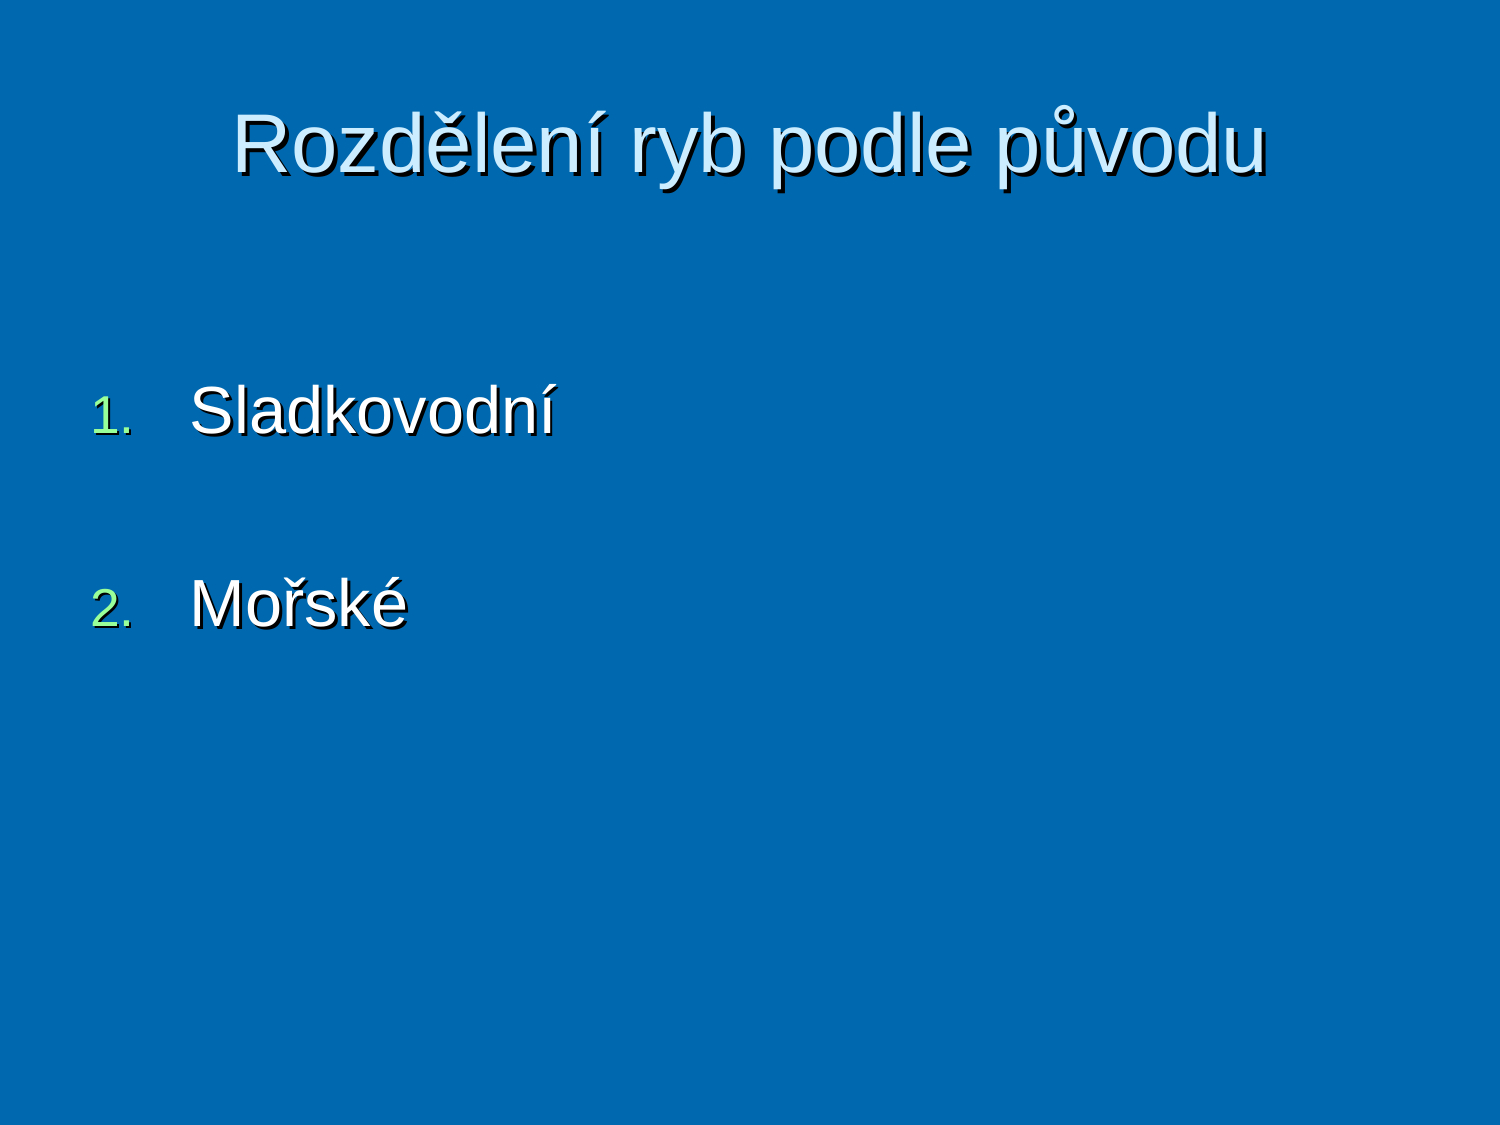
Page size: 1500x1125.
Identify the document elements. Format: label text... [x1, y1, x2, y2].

list Sladkovodní Mořské [75, 262, 1426, 1006]
title Rozdělení ryb podle původu [75, 45, 1426, 233]
